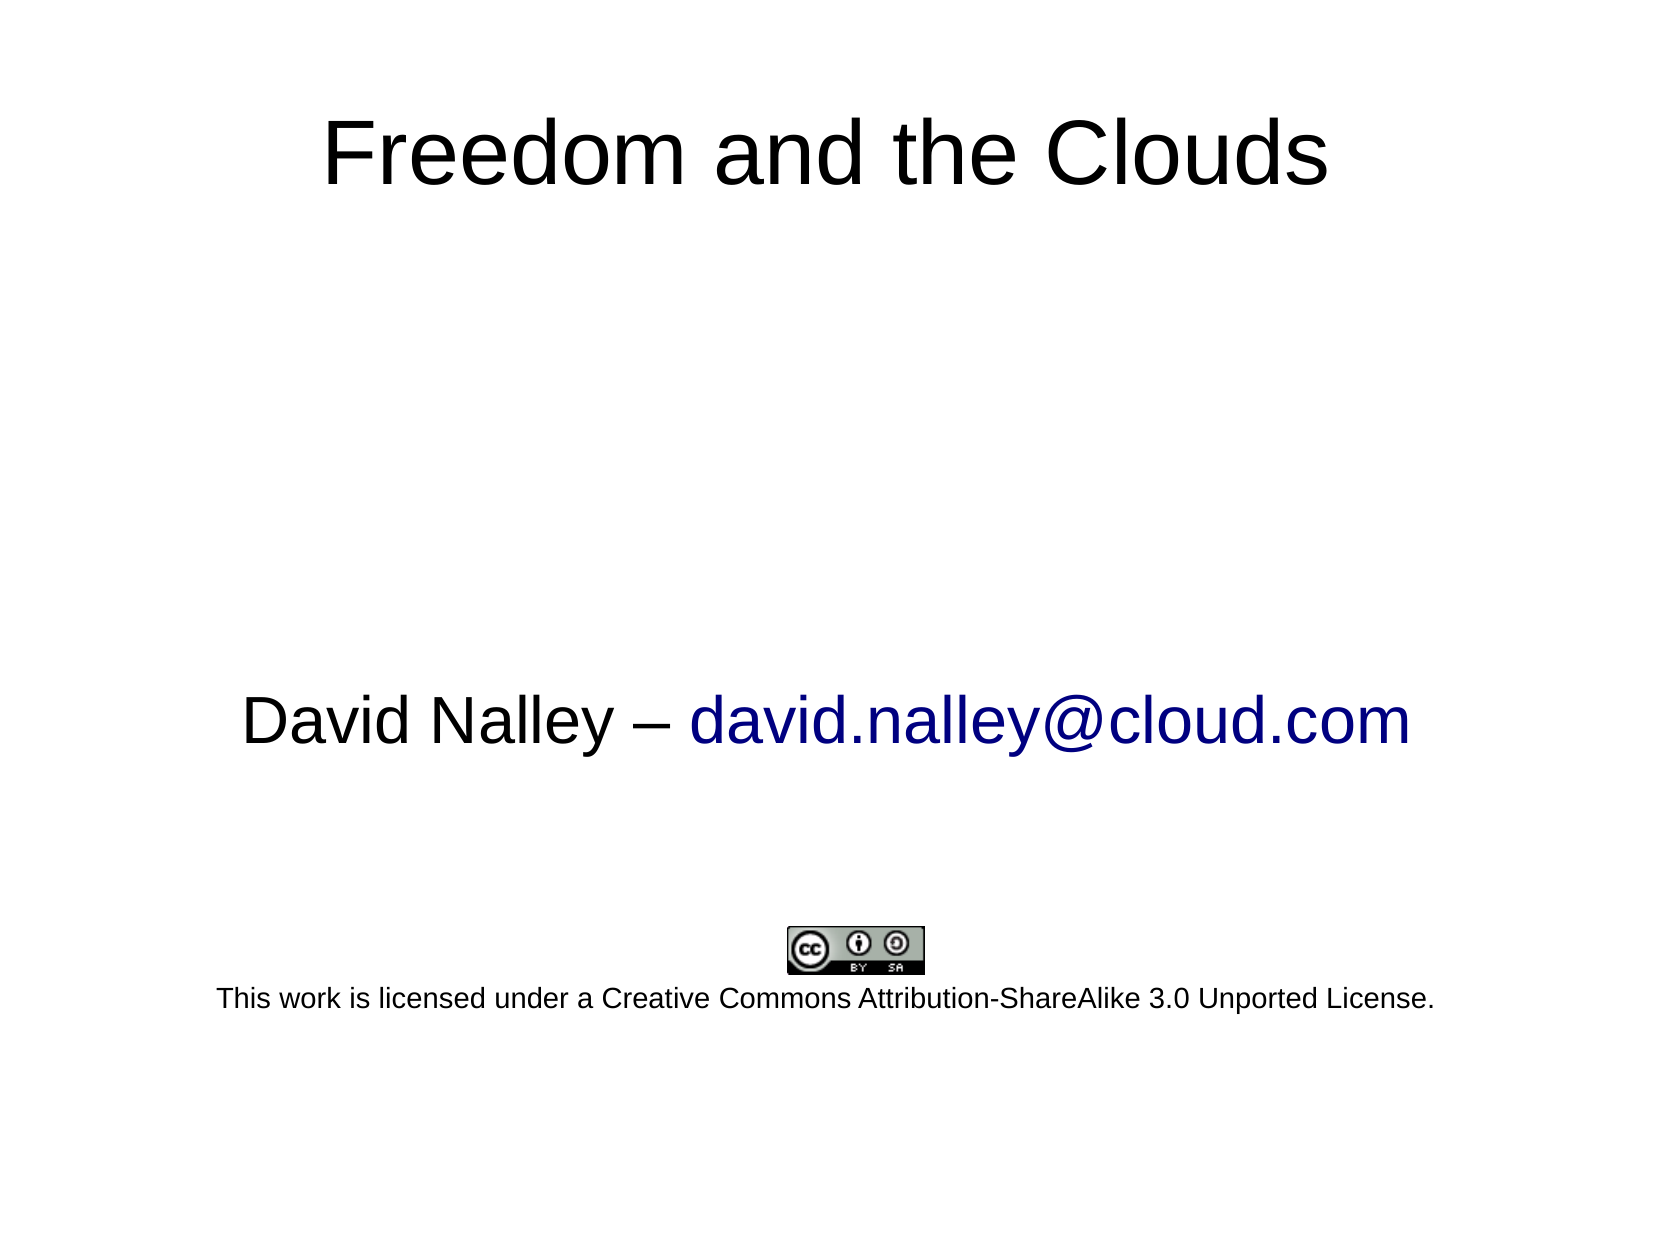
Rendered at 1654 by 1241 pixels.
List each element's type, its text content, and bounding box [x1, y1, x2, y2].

subtitle David Nalley – david.nalley@cloud.com This work is licensed under a Creative Commons Attribution-ShareAlike 3.0 Unported License. [82, 290, 1571, 1109]
picture [787, 926, 925, 976]
title Freedom and the Clouds [82, 49, 1571, 257]
